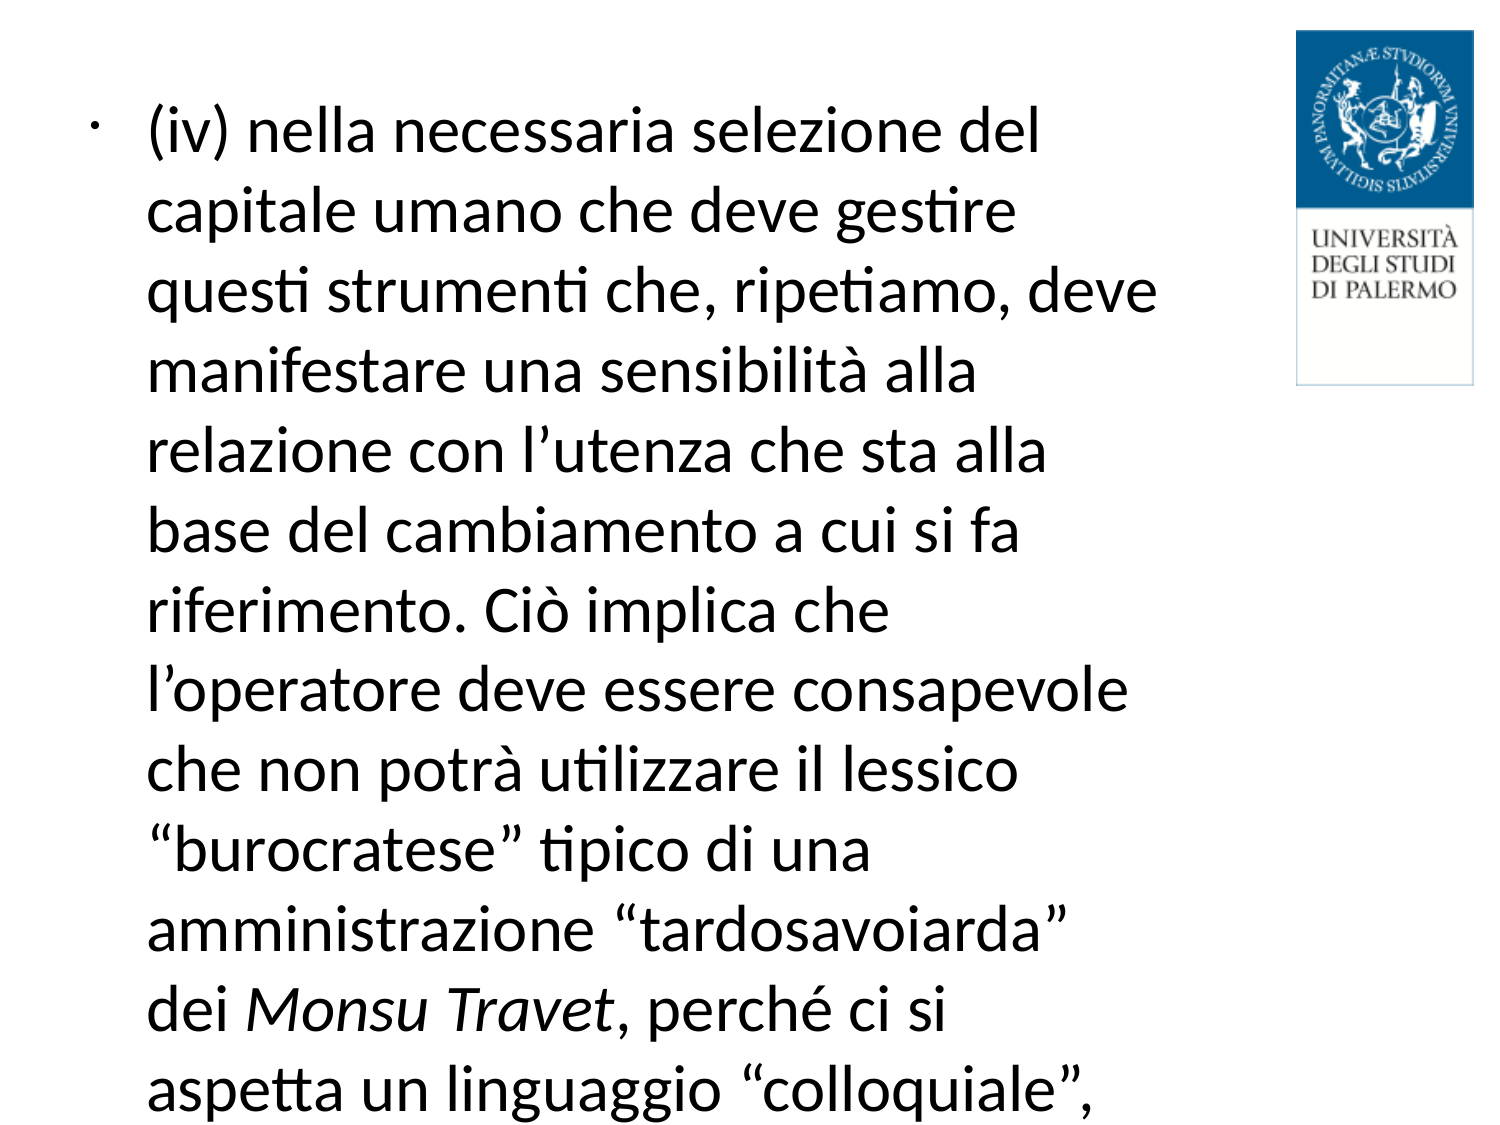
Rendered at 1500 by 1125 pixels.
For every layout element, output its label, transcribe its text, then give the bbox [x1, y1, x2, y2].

picture [1296, 30, 1474, 386]
list (iv) nella necessaria selezione del capitale umano che deve gestire questi strumenti che, ripetiamo, deve manifestare una sensibilità alla relazione con l’utenza che sta alla base del cambiamento a cui si fa riferimento. Ciò implica che l’operatore deve essere consapevole che non potrà utilizzare il lessico “burocratese” tipico di una amministrazione “tardosavoiarda” dei Monsu Travet, perché ci si aspetta un linguaggio “colloquiale”, come quello utilizzato con la propria “cerchia sociale”; ma neanche il linguaggio spicciolo e il modo di fare informale a cui spesso i social media abituano, giacché chi opera da parte della amministrazione rappresenta, sempre e comunque, l’istituzione. Si tratta di un rischio, in questo caso, assai elevato giacché anche da un punto di vista normativo, le ricadute inerenti a risposte scortesi, non adeguate, superficiali ecc. possono essere molteplici. [75, 78, 1176, 1005]
